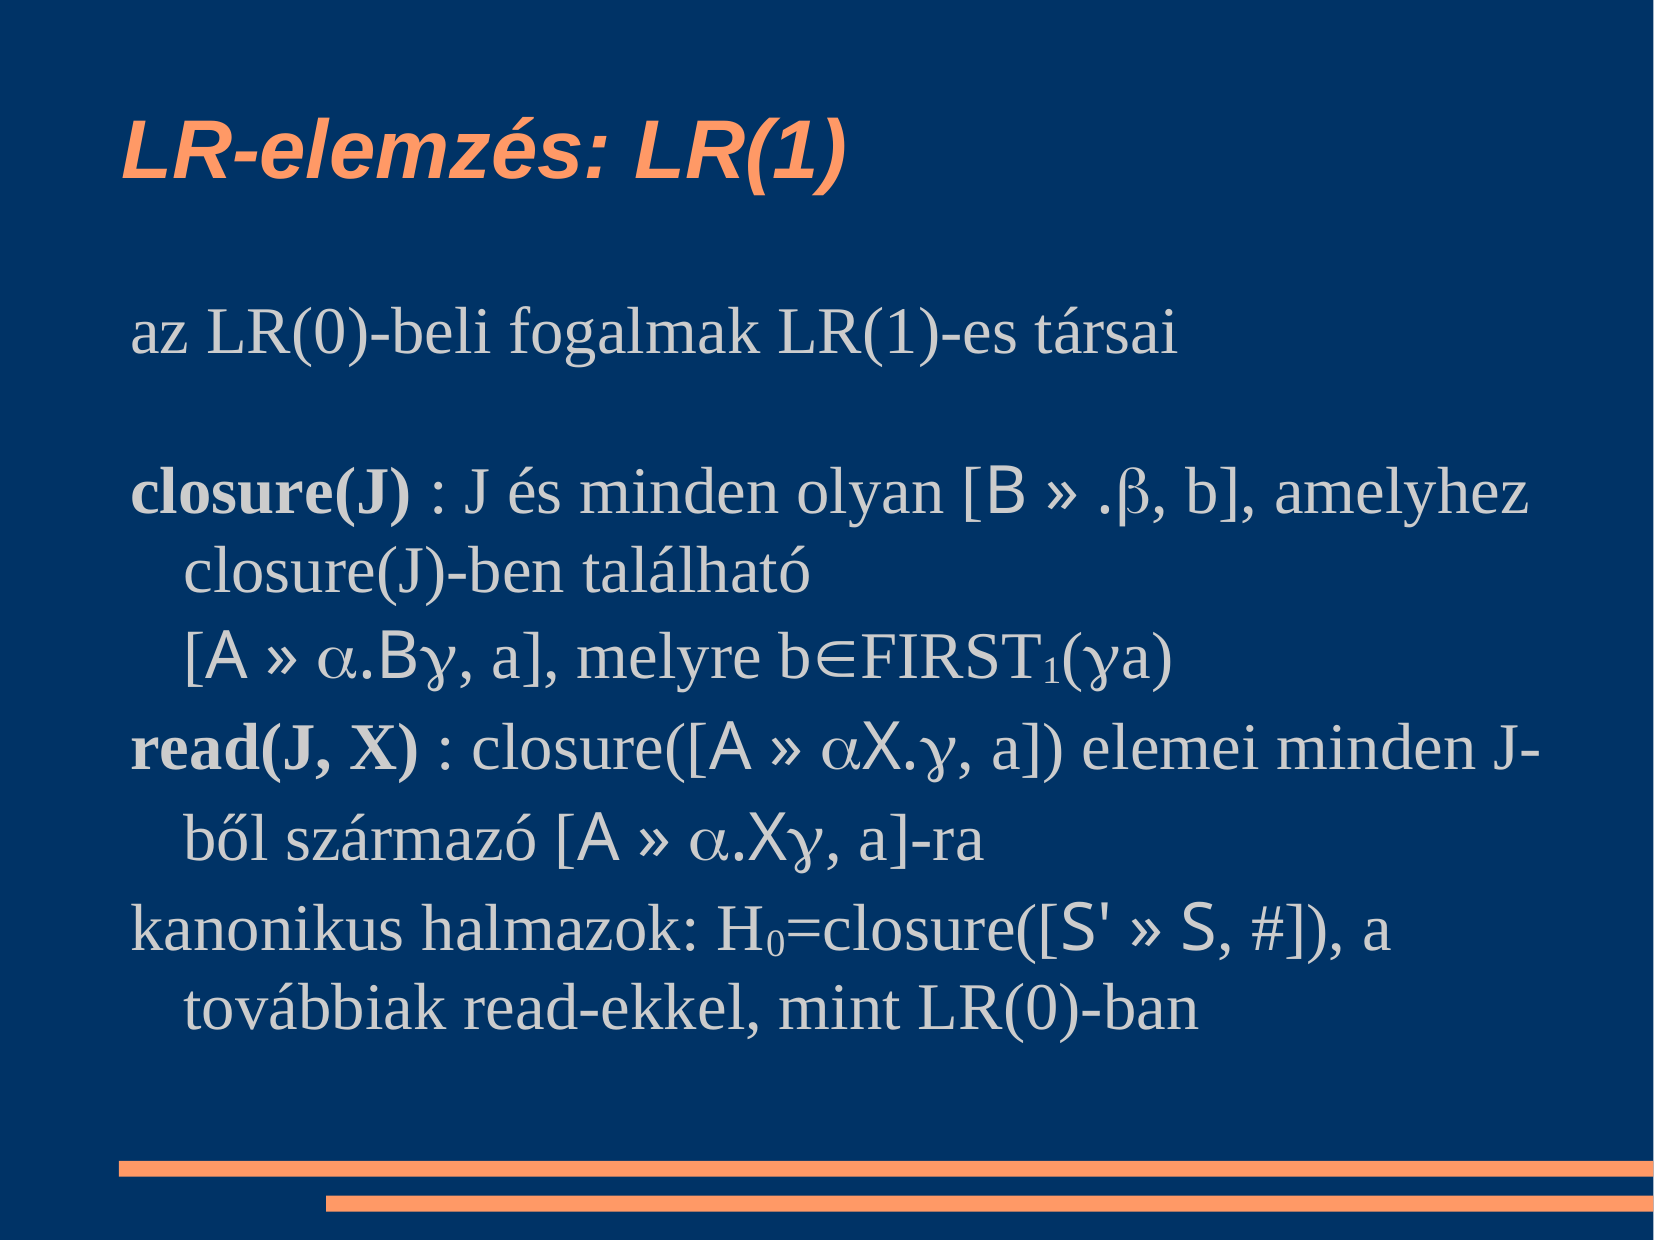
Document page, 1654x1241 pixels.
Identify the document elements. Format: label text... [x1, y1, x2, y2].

subtitle az LR(0)-beli fogalmak LR(1)-es társai closure(J) : J és minden olyan [B » .b, b], amelyhez closure(J)-ben található [A » a.Bg, a], melyre bÎFIRST1(ga) read(J, X) : closure([A » aX.g, a]) elemei minden J-ből származó [A » a.Xg, a]-ra kanonikus halmazok: H0=closure([S' » S, #]), a továbbiak read-ekkel, mint LR(0)-ban [112, 184, 1552, 1155]
title LR-elemzés: LR(1) [121, 46, 1534, 184]
